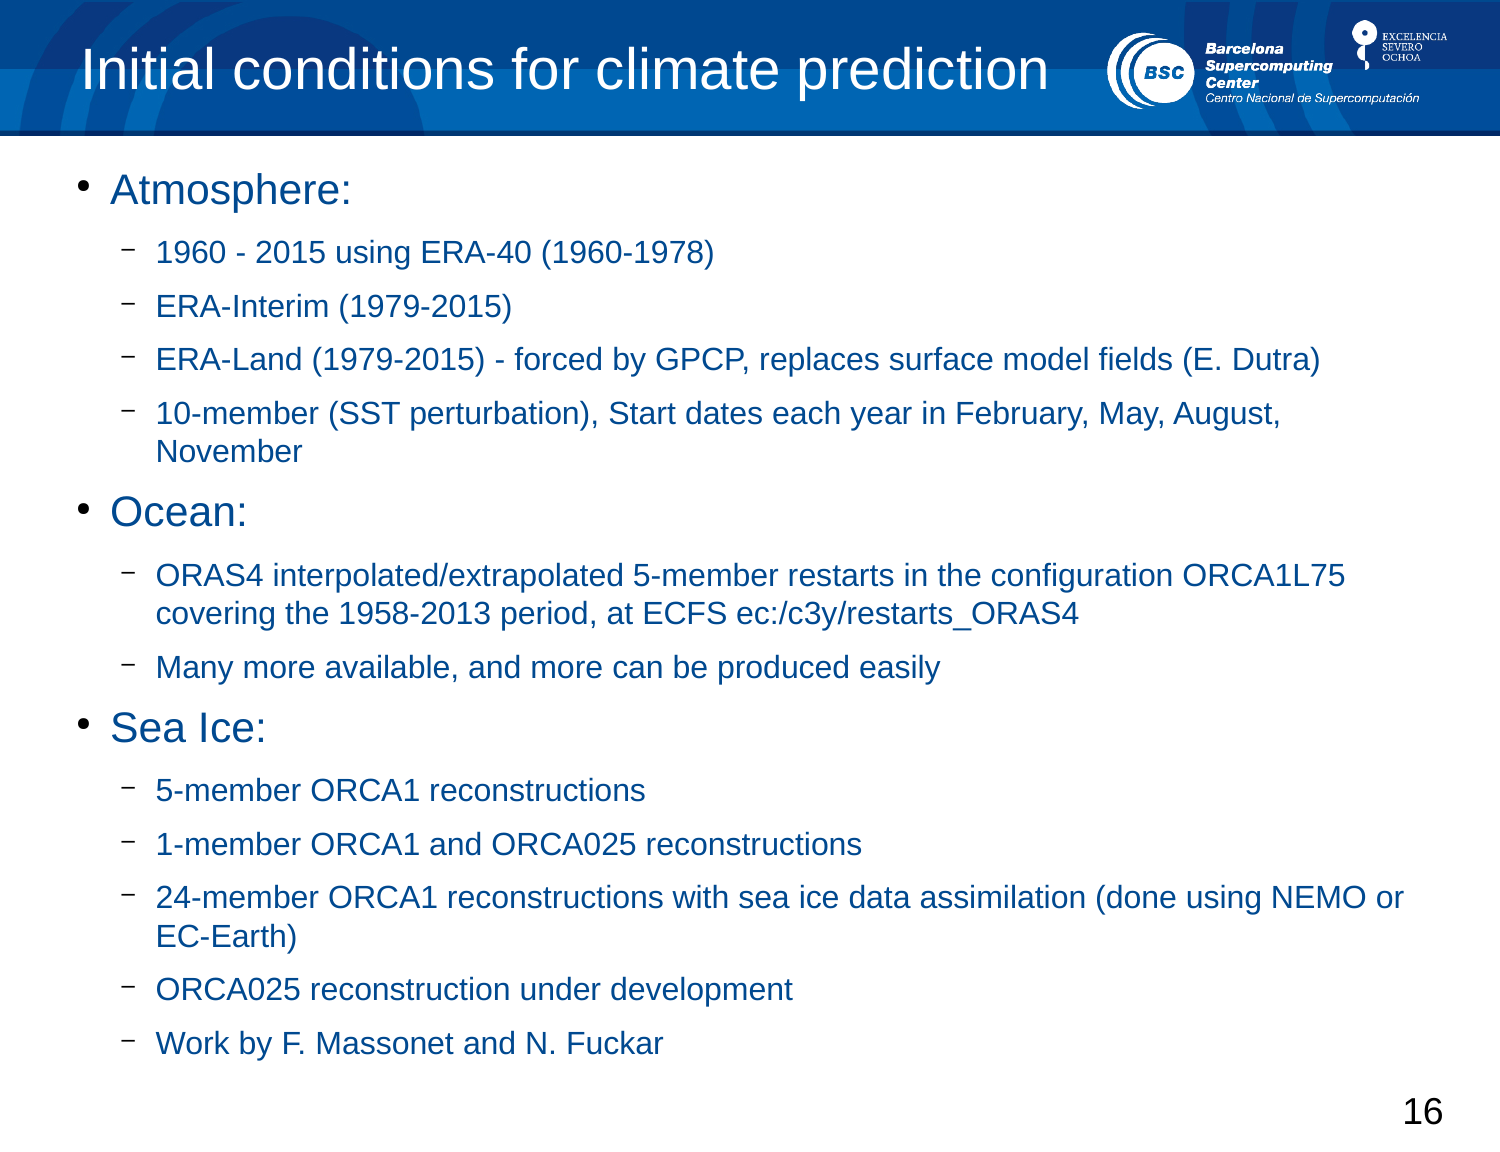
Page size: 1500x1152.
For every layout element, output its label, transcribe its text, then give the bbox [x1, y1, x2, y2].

list Atmosphere: 1960 - 2015 using ERA-40 (1960-1978) ERA-Interim (1979-2015) ERA-Land (1979-2015) - forced by GPCP, replaces surface model fields (E. Dutra) 10-member (SST perturbation), Start dates each year in February, May, August, November Ocean: ORAS4 interpolated/extrapolated 5-member restarts in the configuration ORCA1L75 covering the 1958-2013 period, at ECFS ec:/c3y/restarts_ORAS4 Many more available, and more can be produced easily Sea Ice: 5-member ORCA1 reconstructions 1-member ORCA1 and ORCA025 reconstructions 24-member ORCA1 reconstructions with sea ice data assimilation (done using NEMO or EC-Earth) ORCA025 reconstruction under development Work by F. Massonet and N. Fuckar [64, 161, 1432, 1068]
picture [0, 0, 1500, 136]
title Initial conditions for climate prediction [65, 23, 1081, 139]
